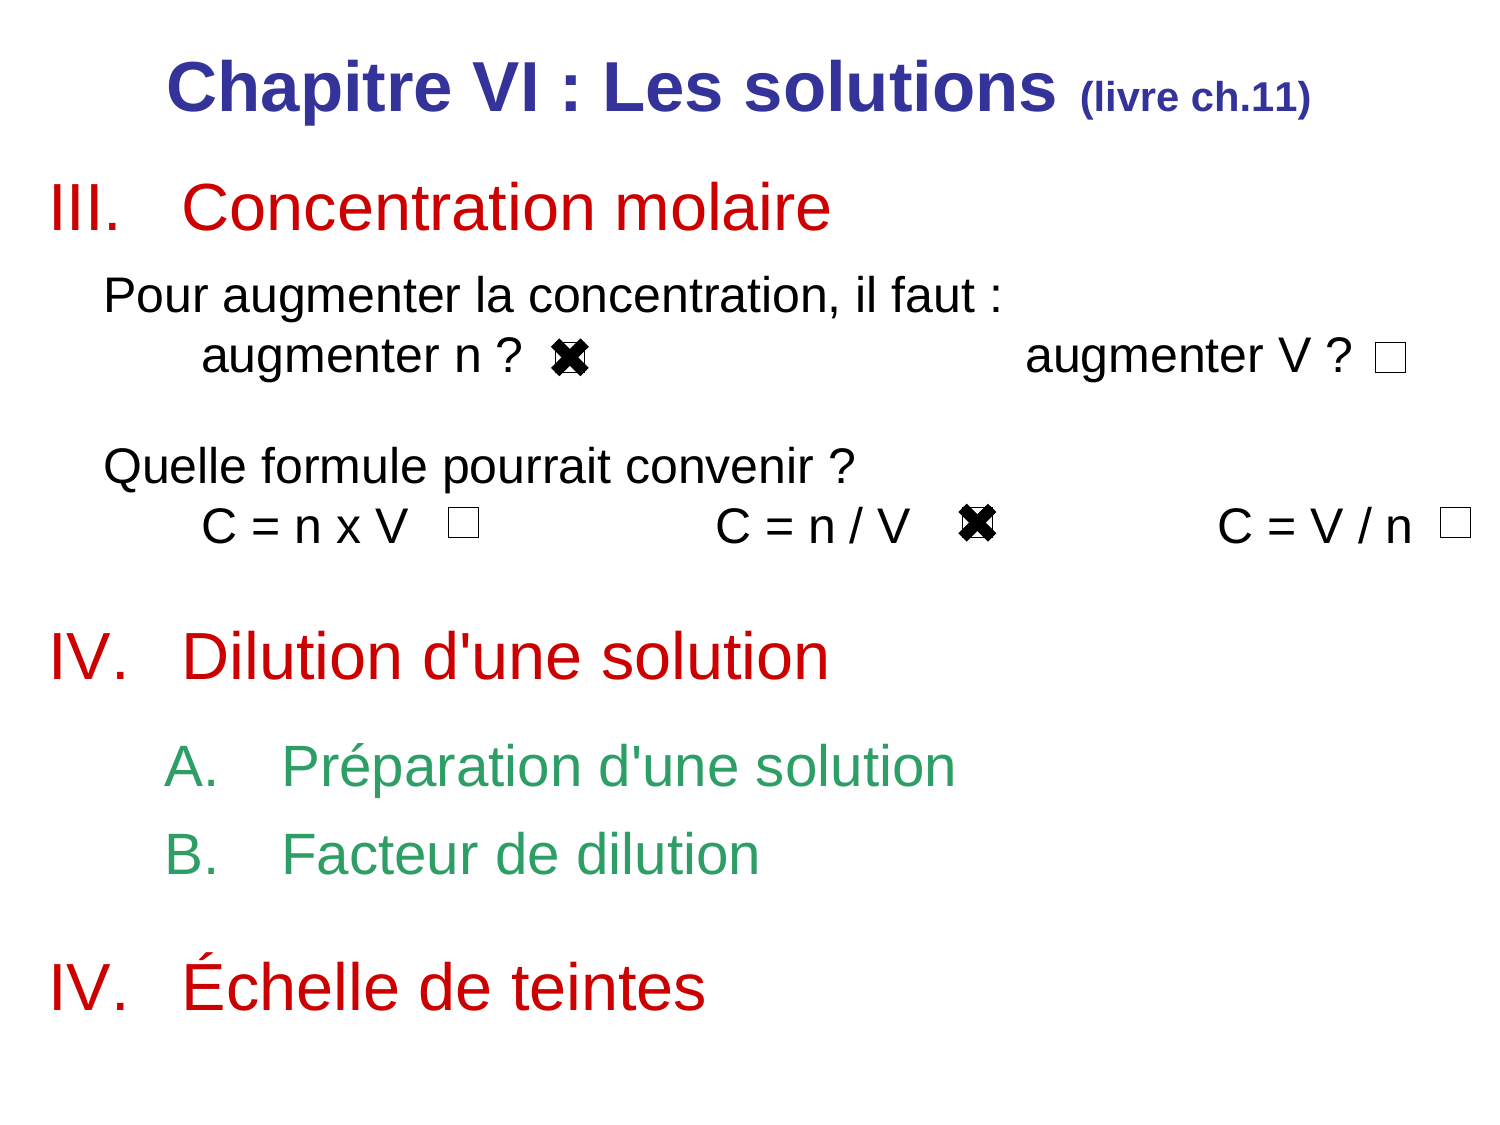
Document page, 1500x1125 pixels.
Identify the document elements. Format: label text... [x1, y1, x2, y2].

text_box Pour augmenter la concentration, il faut : augmenter n ? augmenter V ? [88, 254, 1477, 403]
title Chapitre VI : Les solutions (livre ch.11) [0, 22, 1479, 148]
text_box III. Concentration molaire [33, 156, 1489, 269]
text_box B. Facteur de dilution [74, 833, 1500, 922]
text_box IV. Dilution d'une solution [33, 604, 1489, 718]
text_box IV. Échelle de teintes [33, 935, 1489, 1049]
text_box A. Préparation d'une solution [74, 720, 1500, 833]
text_box Quelle formule pourrait convenir ? C = n x V C = n / V C = V / n [88, 426, 1477, 574]
